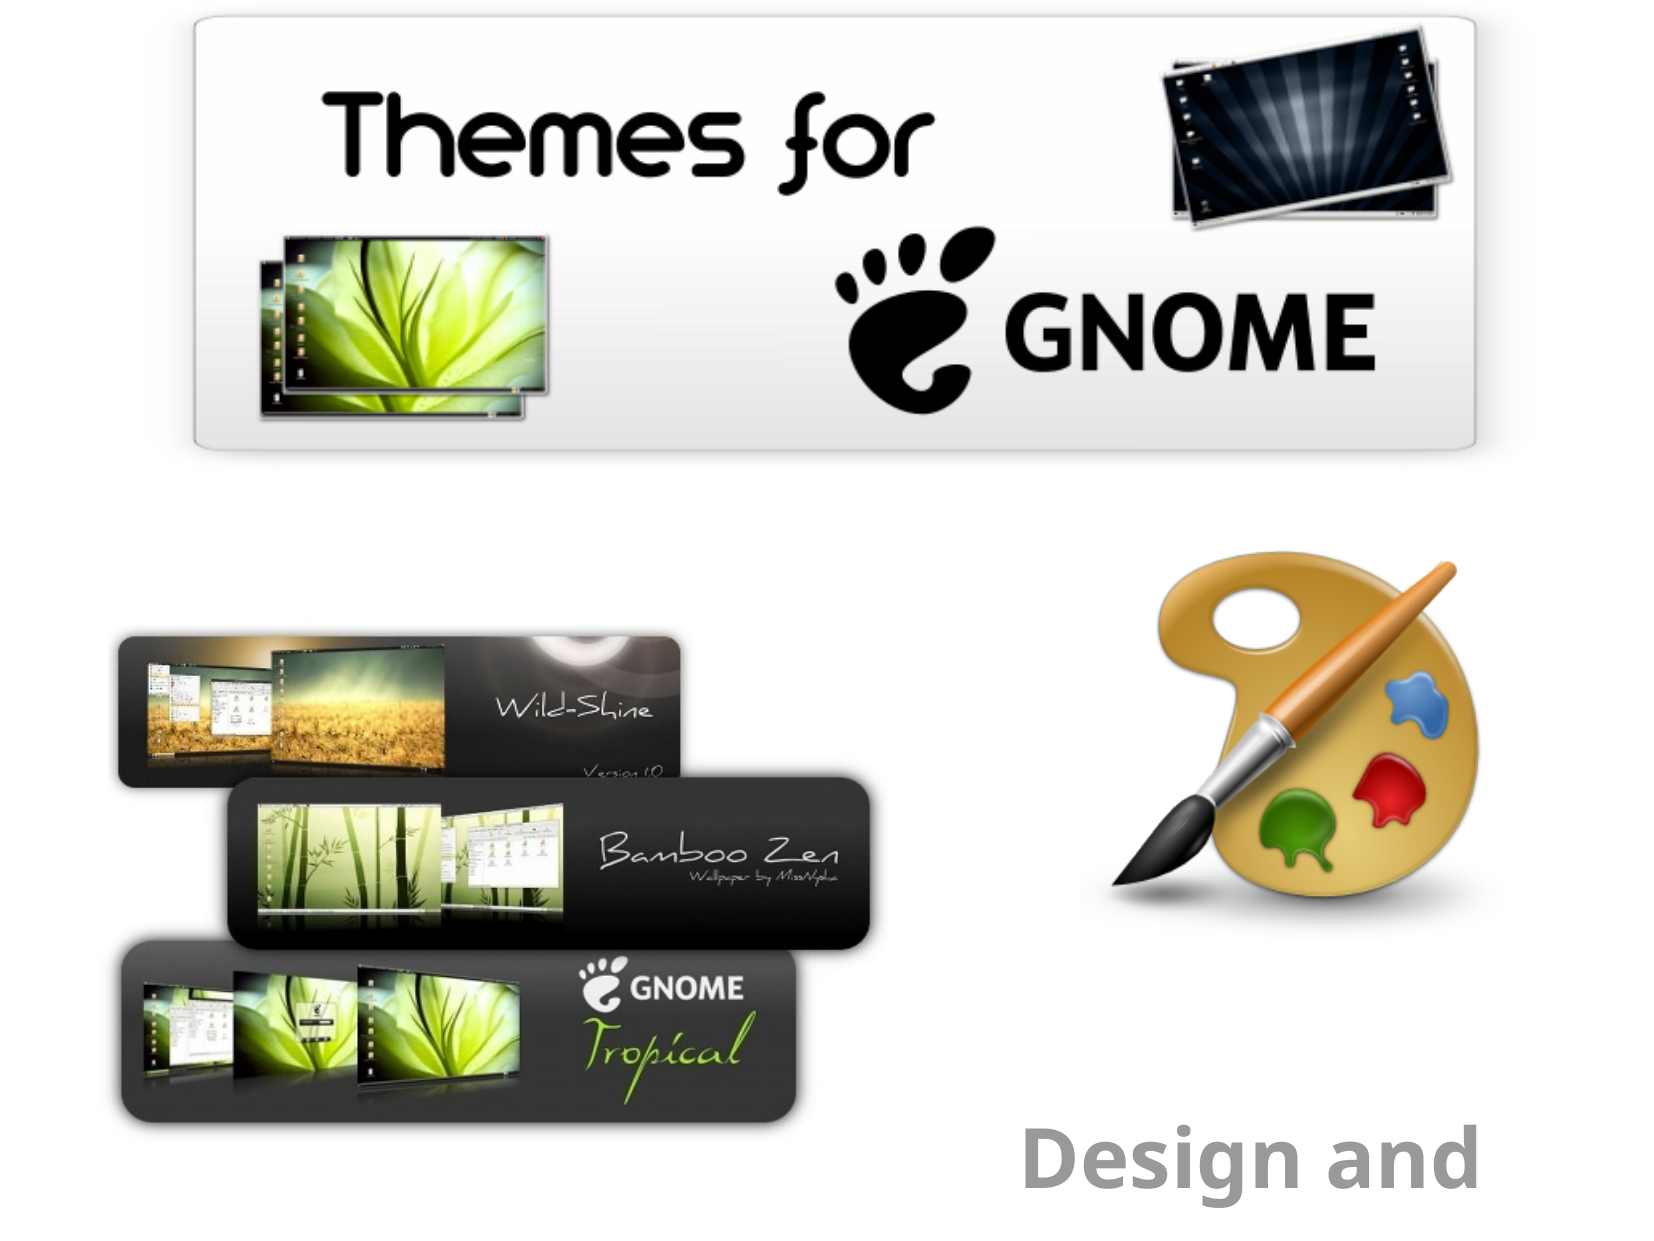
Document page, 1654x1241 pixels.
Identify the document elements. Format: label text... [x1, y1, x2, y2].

picture [1079, 518, 1506, 945]
picture [147, 0, 1536, 473]
picture [88, 620, 891, 1144]
text_box Design and Art [1004, 1092, 1625, 1201]
